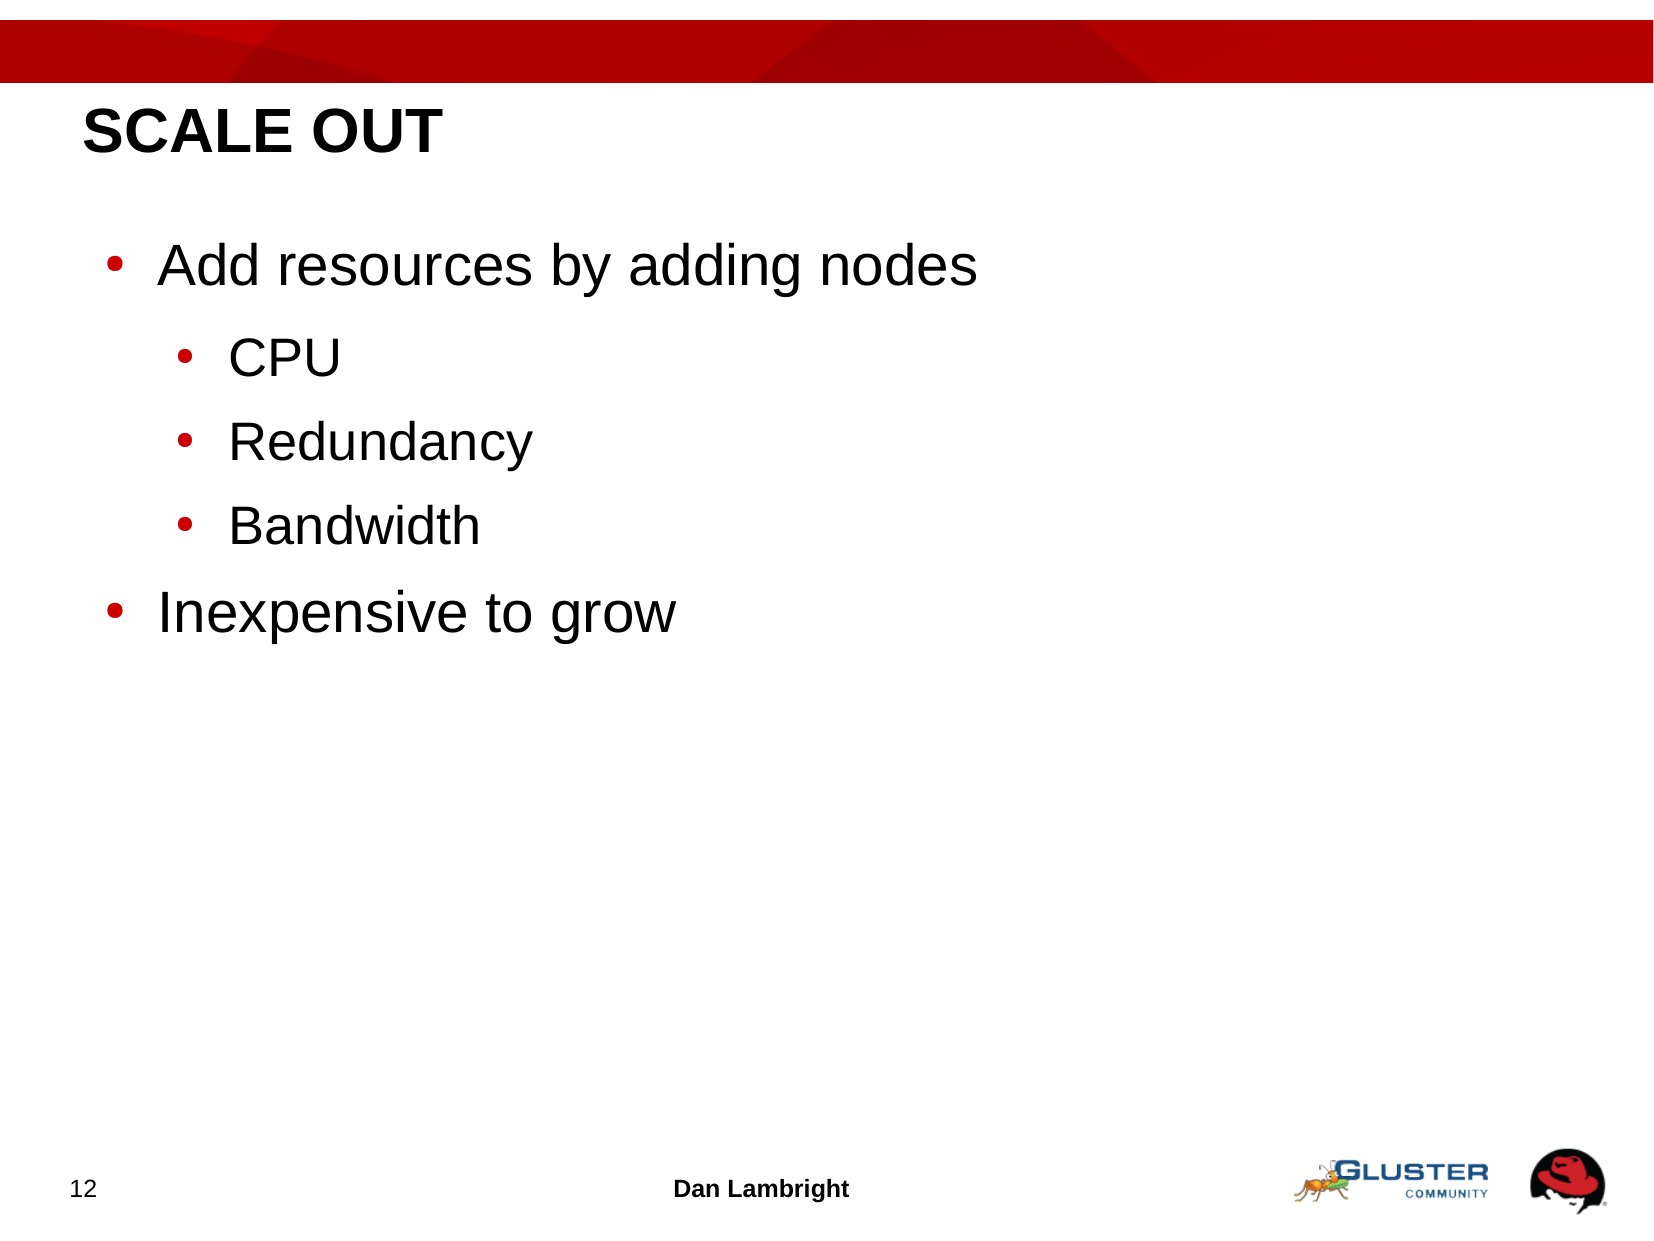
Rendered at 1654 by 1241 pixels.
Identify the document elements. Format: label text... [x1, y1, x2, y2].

picture [0, 20, 1654, 83]
picture [1529, 1146, 1613, 1224]
picture [1294, 1158, 1488, 1203]
title SCALE OUT [82, 37, 1571, 226]
list Add resources by adding nodes CPU Redundancy Bandwidth Inexpensive to grow [86, 232, 1576, 1027]
